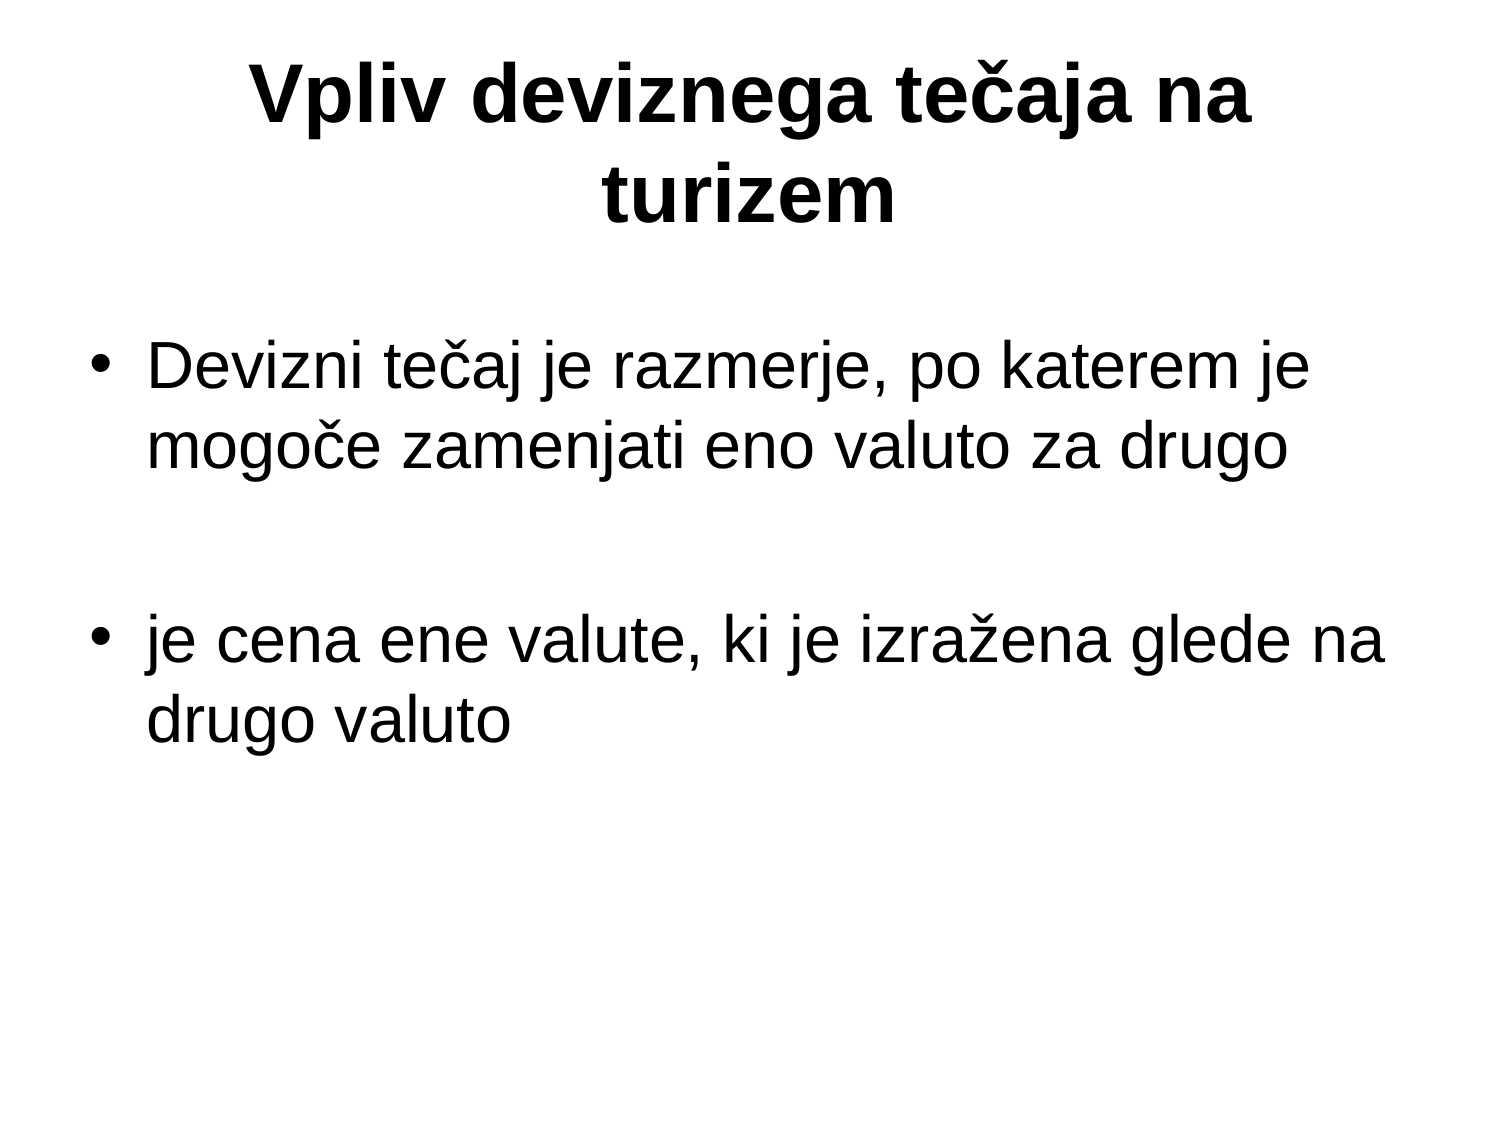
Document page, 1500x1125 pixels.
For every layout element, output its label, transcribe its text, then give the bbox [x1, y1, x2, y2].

list Devizni tečaj je razmerje, po katerem je mogoče zamenjati eno valuto za drugo je cena ene valute, ki je izražena glede na drugo valuto [75, 314, 1426, 1006]
title Vpliv deviznega tečaja na turizem [75, 31, 1426, 247]
